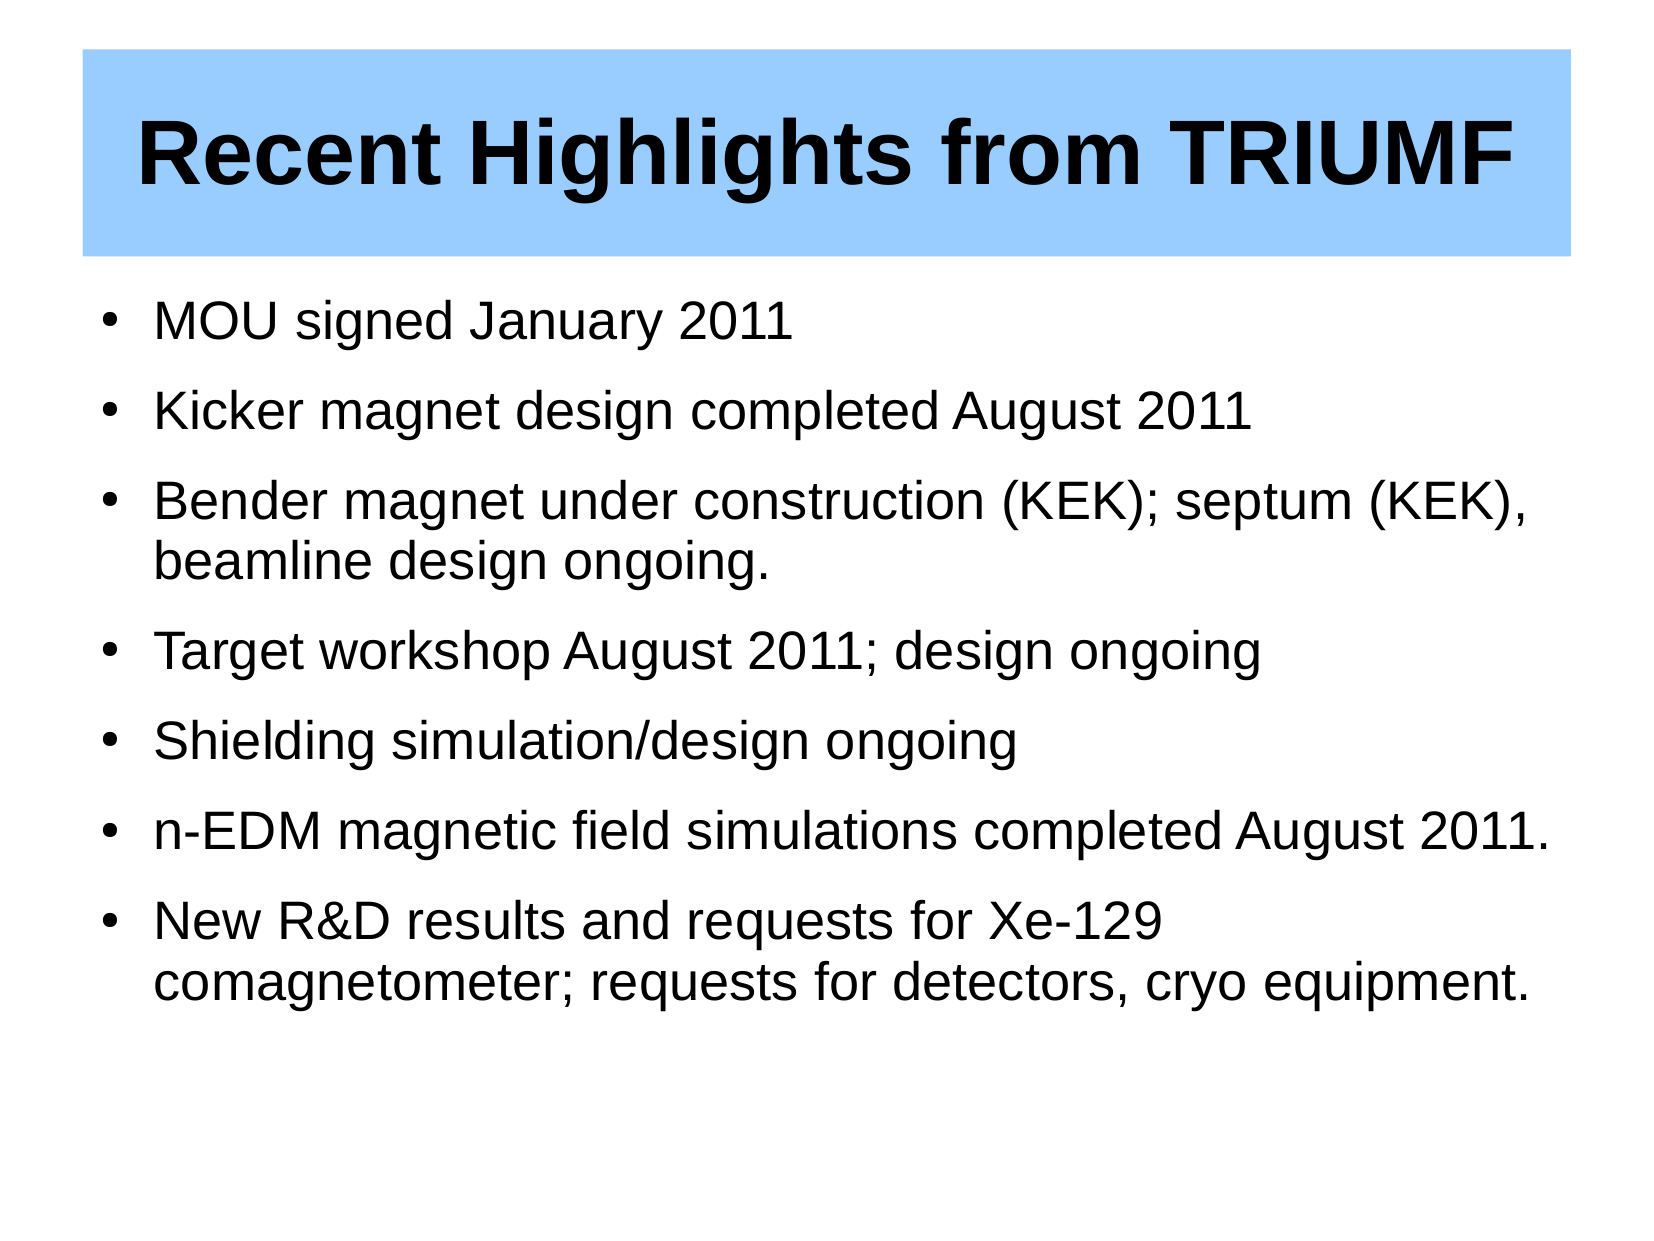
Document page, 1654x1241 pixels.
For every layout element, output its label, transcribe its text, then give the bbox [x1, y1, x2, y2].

list MOU signed January 2011 Kicker magnet design completed August 2011 Bender magnet under construction (KEK); septum (KEK), beamline design ongoing. Target workshop August 2011; design ongoing Shielding simulation/design ongoing n-EDM magnetic field simulations completed August 2011. New R&D results and requests for Xe-129 comagnetometer; requests for detectors, cryo equipment. [82, 290, 1571, 1109]
title Recent Highlights from TRIUMF [82, 49, 1571, 257]
